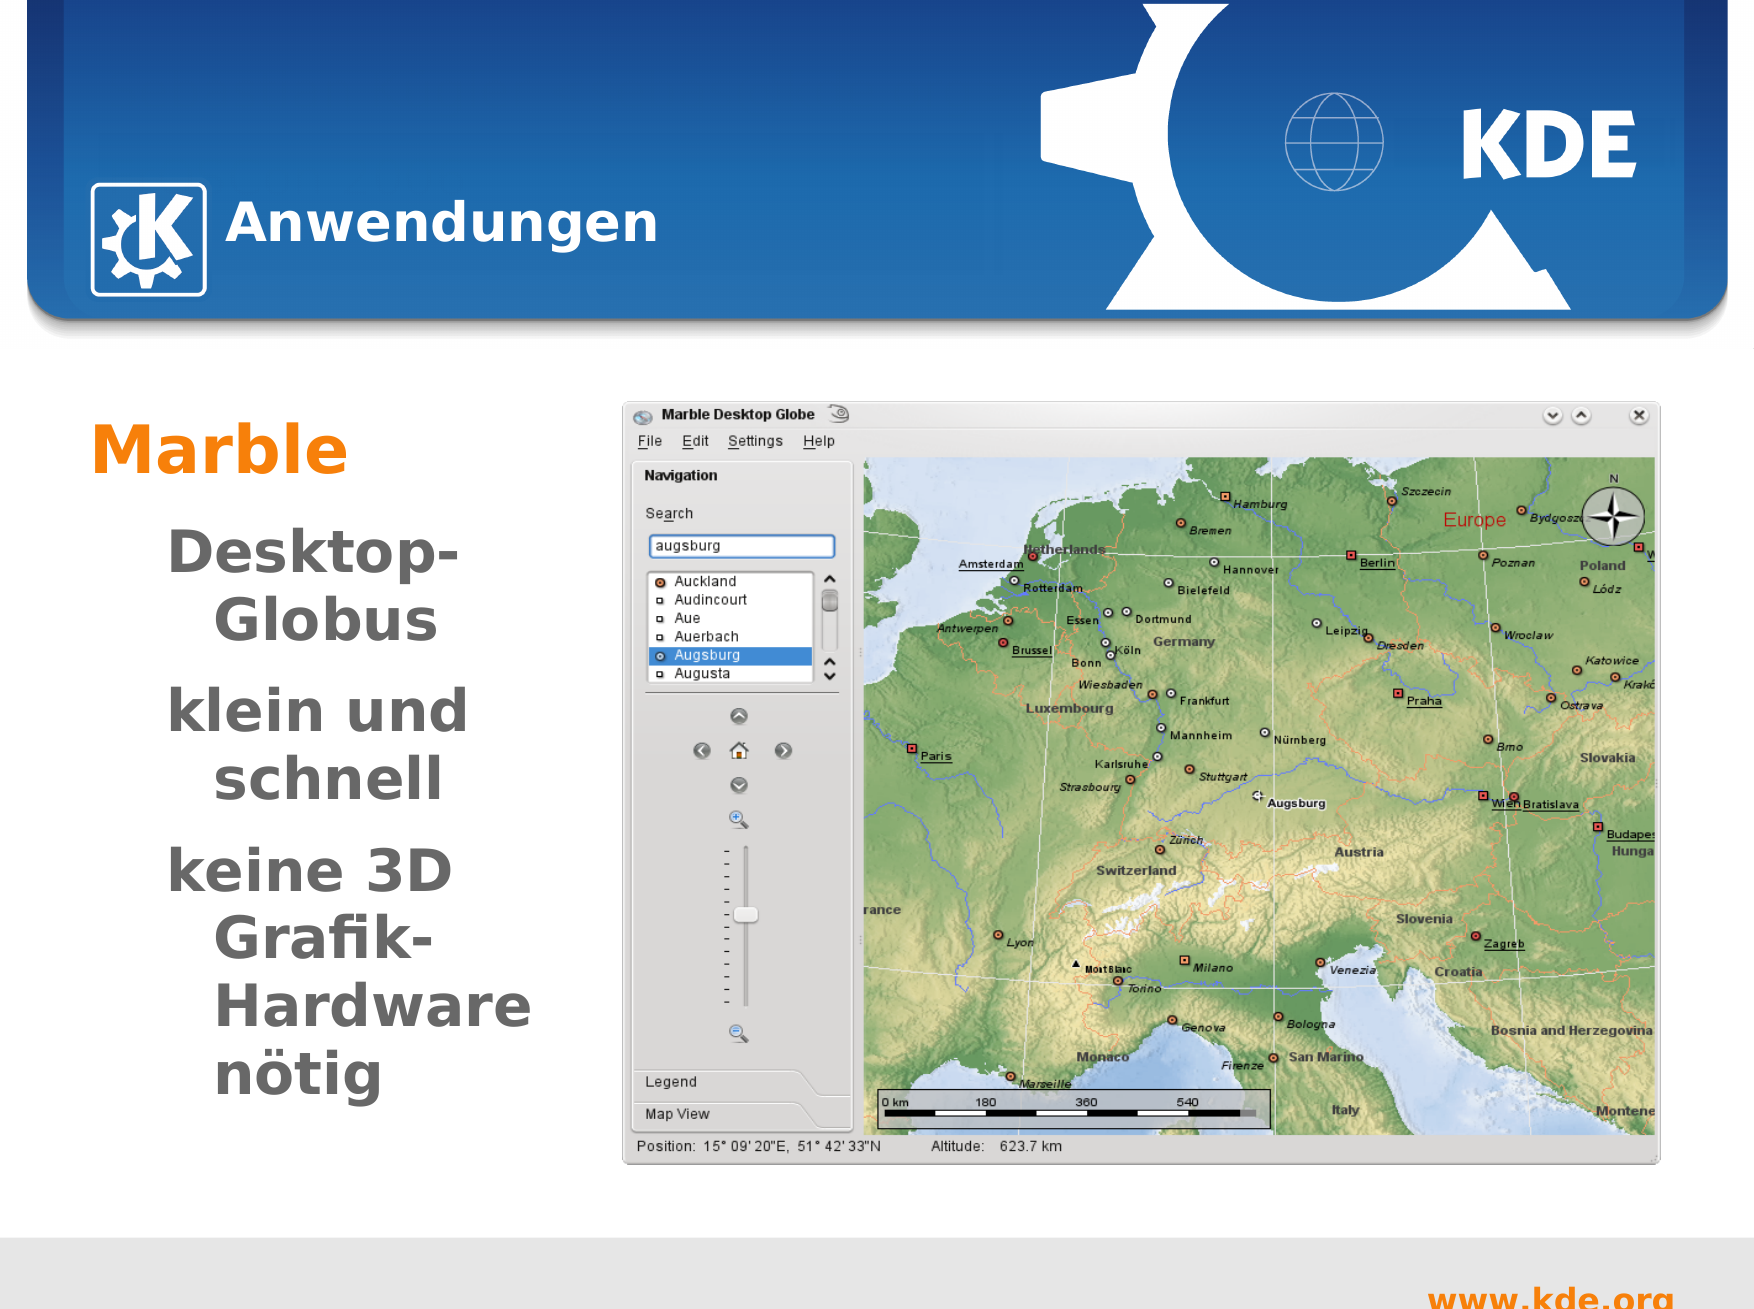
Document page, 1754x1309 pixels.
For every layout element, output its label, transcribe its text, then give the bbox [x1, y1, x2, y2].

title Anwendungen [225, 188, 1126, 258]
list Marble Desktop- Globus klein und schnell keine 3D Grafik-Hardware nötig [71, 411, 591, 1148]
picture [622, 401, 1661, 1165]
picture [0, 0, 1754, 349]
